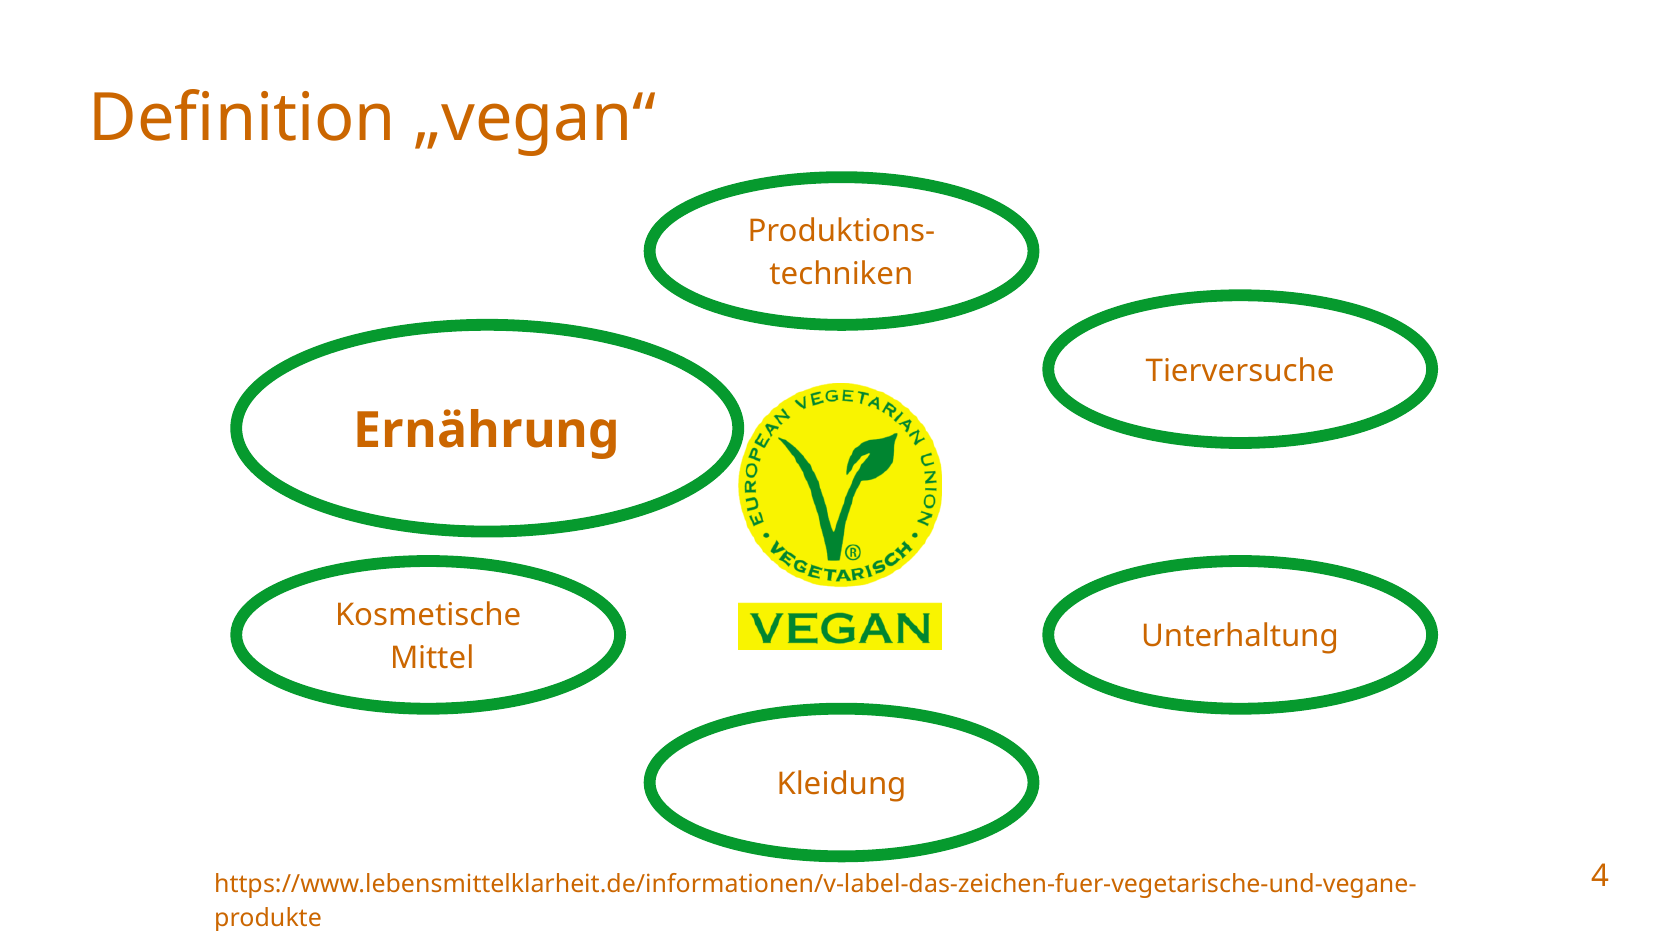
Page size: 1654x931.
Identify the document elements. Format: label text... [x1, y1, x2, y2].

text_box Unterhaltung [1048, 561, 1433, 709]
text_box Kleidung [649, 708, 1034, 857]
list https://www.lebensmittelklarheit.de/informationen/v-label-das-zeichen-fuer-vegetarische-und-vegane-produkte [143, 865, 1506, 931]
text_box Kosmetische Mittel [236, 561, 621, 709]
text_box Produktions- techniken [649, 177, 1034, 325]
text_box Tierversuche [1048, 295, 1433, 443]
title Definition „vegan“ [88, 37, 1489, 193]
picture [738, 383, 942, 650]
text_box Ernährung [236, 324, 739, 532]
